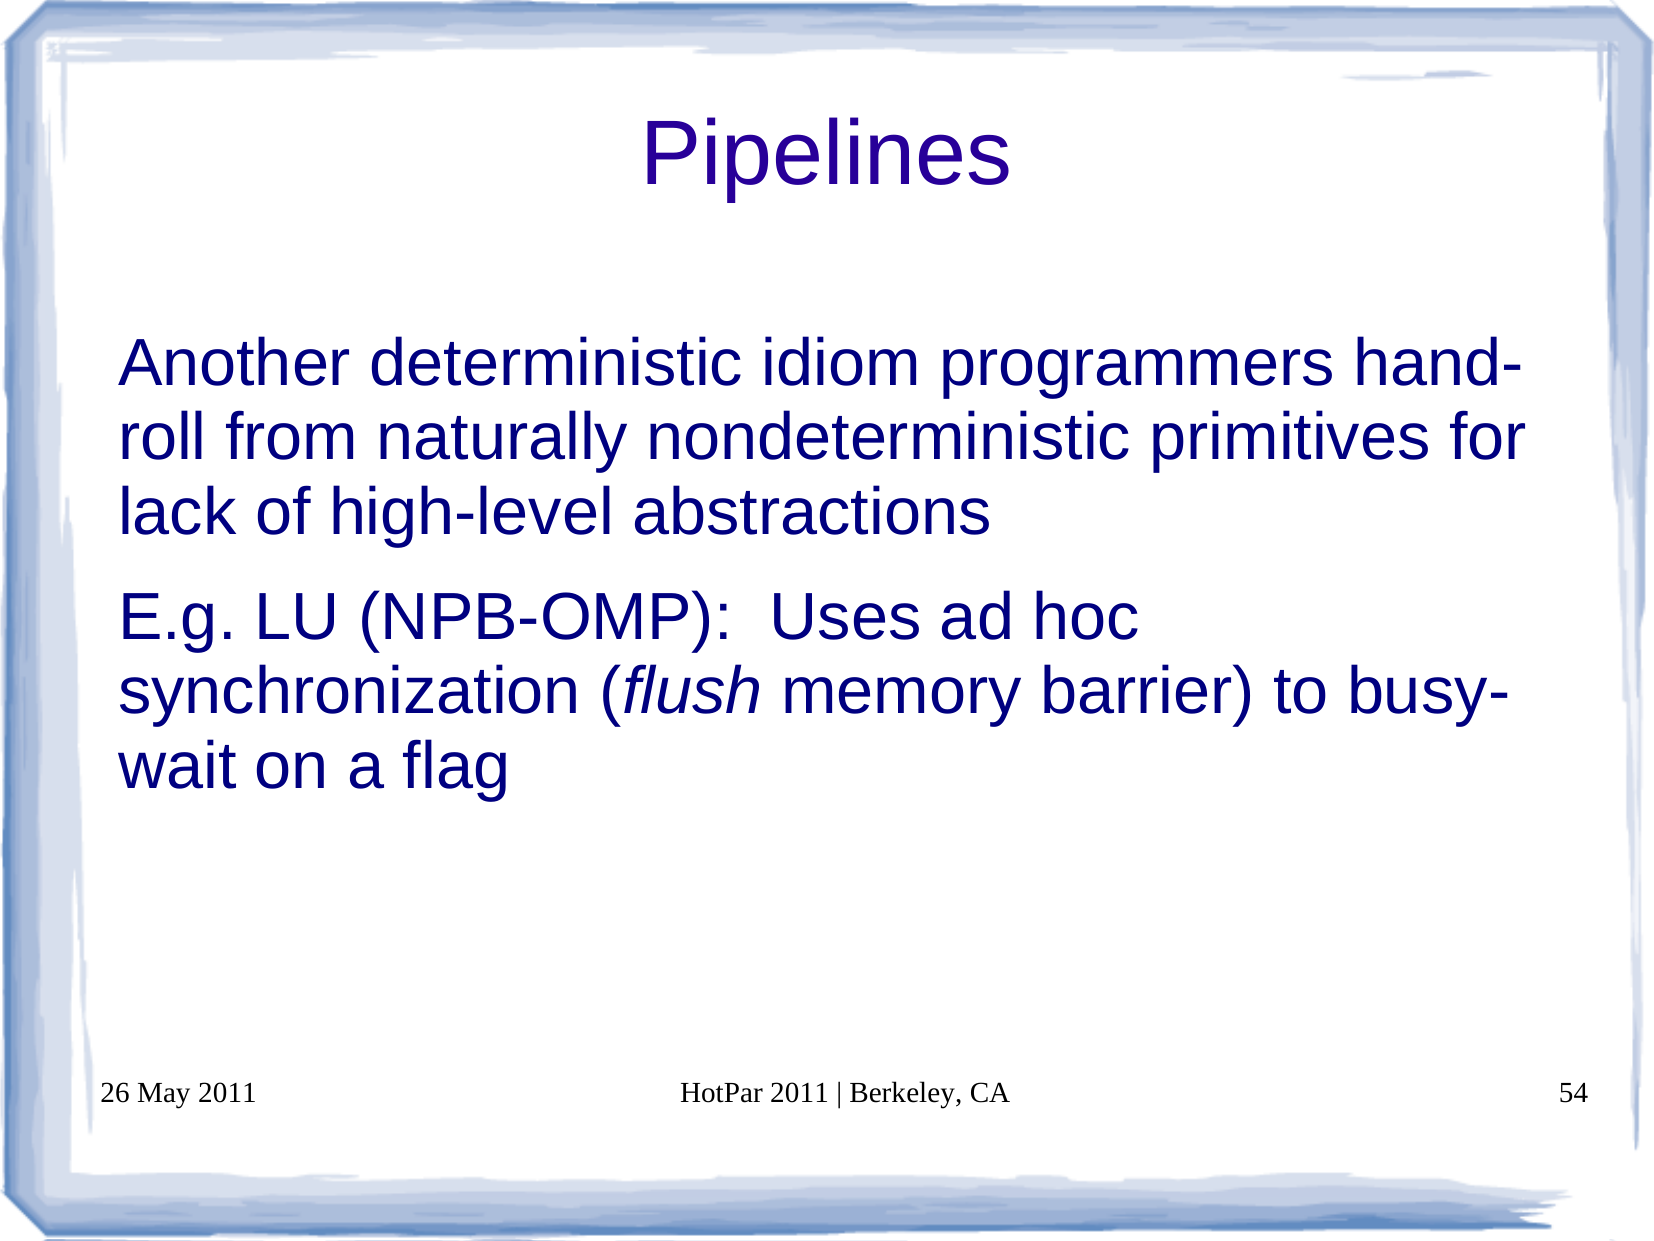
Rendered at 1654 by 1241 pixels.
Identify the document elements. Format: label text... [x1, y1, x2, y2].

list Another deterministic idiom programmers hand-roll from naturally nondeterministic primitives for lack of high-level abstractions E.g. LU (NPB-OMP): Uses ad hoc synchronization (flush memory barrier) to busy-wait on a flag [118, 324, 1571, 990]
picture [0, 0, 1654, 1241]
title Pipelines [82, 56, 1571, 250]
